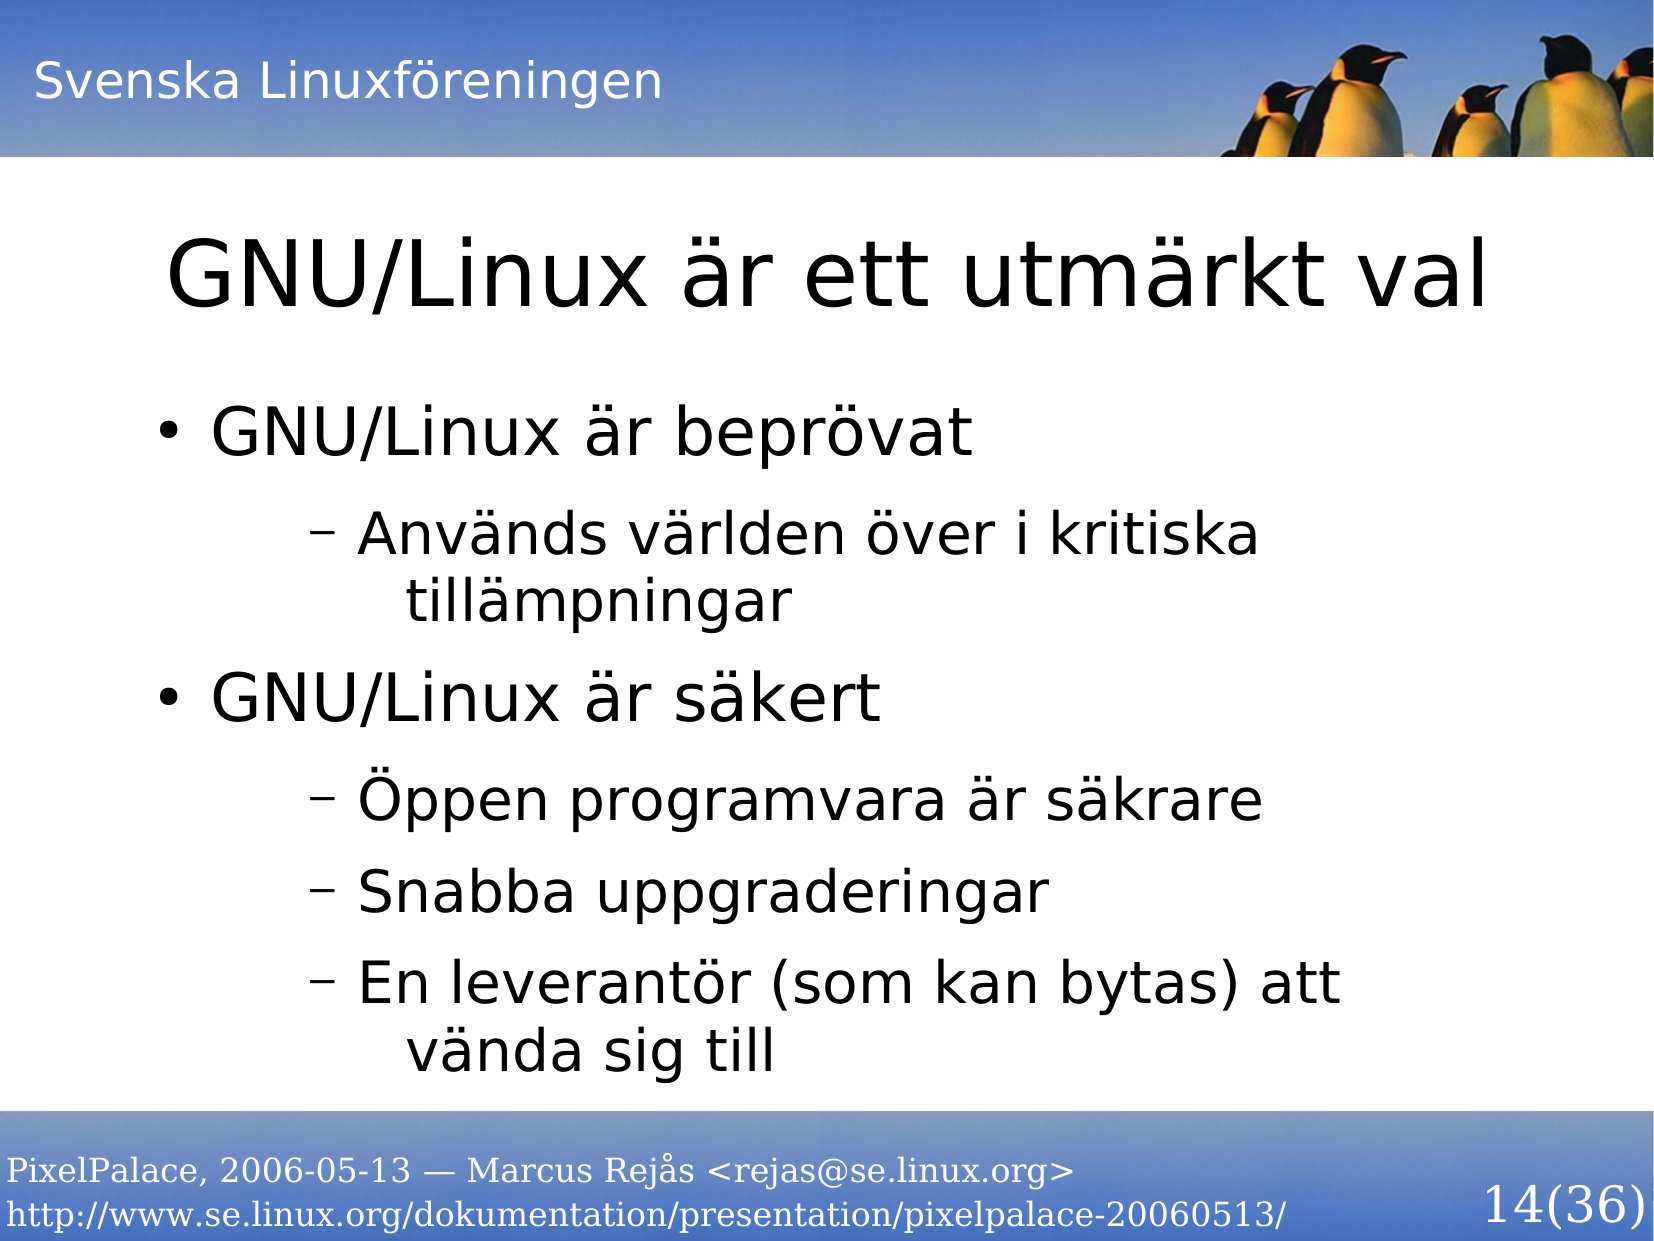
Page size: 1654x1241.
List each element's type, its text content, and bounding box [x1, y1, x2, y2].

picture [0, 1111, 1654, 1241]
list GNU/Linux är beprövat Används världen över i kritiska tillämpningar GNU/Linux är säkert Öppen programvara är säkrare Snabba uppgraderingar En leverantör (som kan bytas) att vända sig till [121, 392, 1534, 1092]
picture [0, 0, 1654, 157]
title GNU/Linux är ett utmärkt val [123, 160, 1537, 389]
